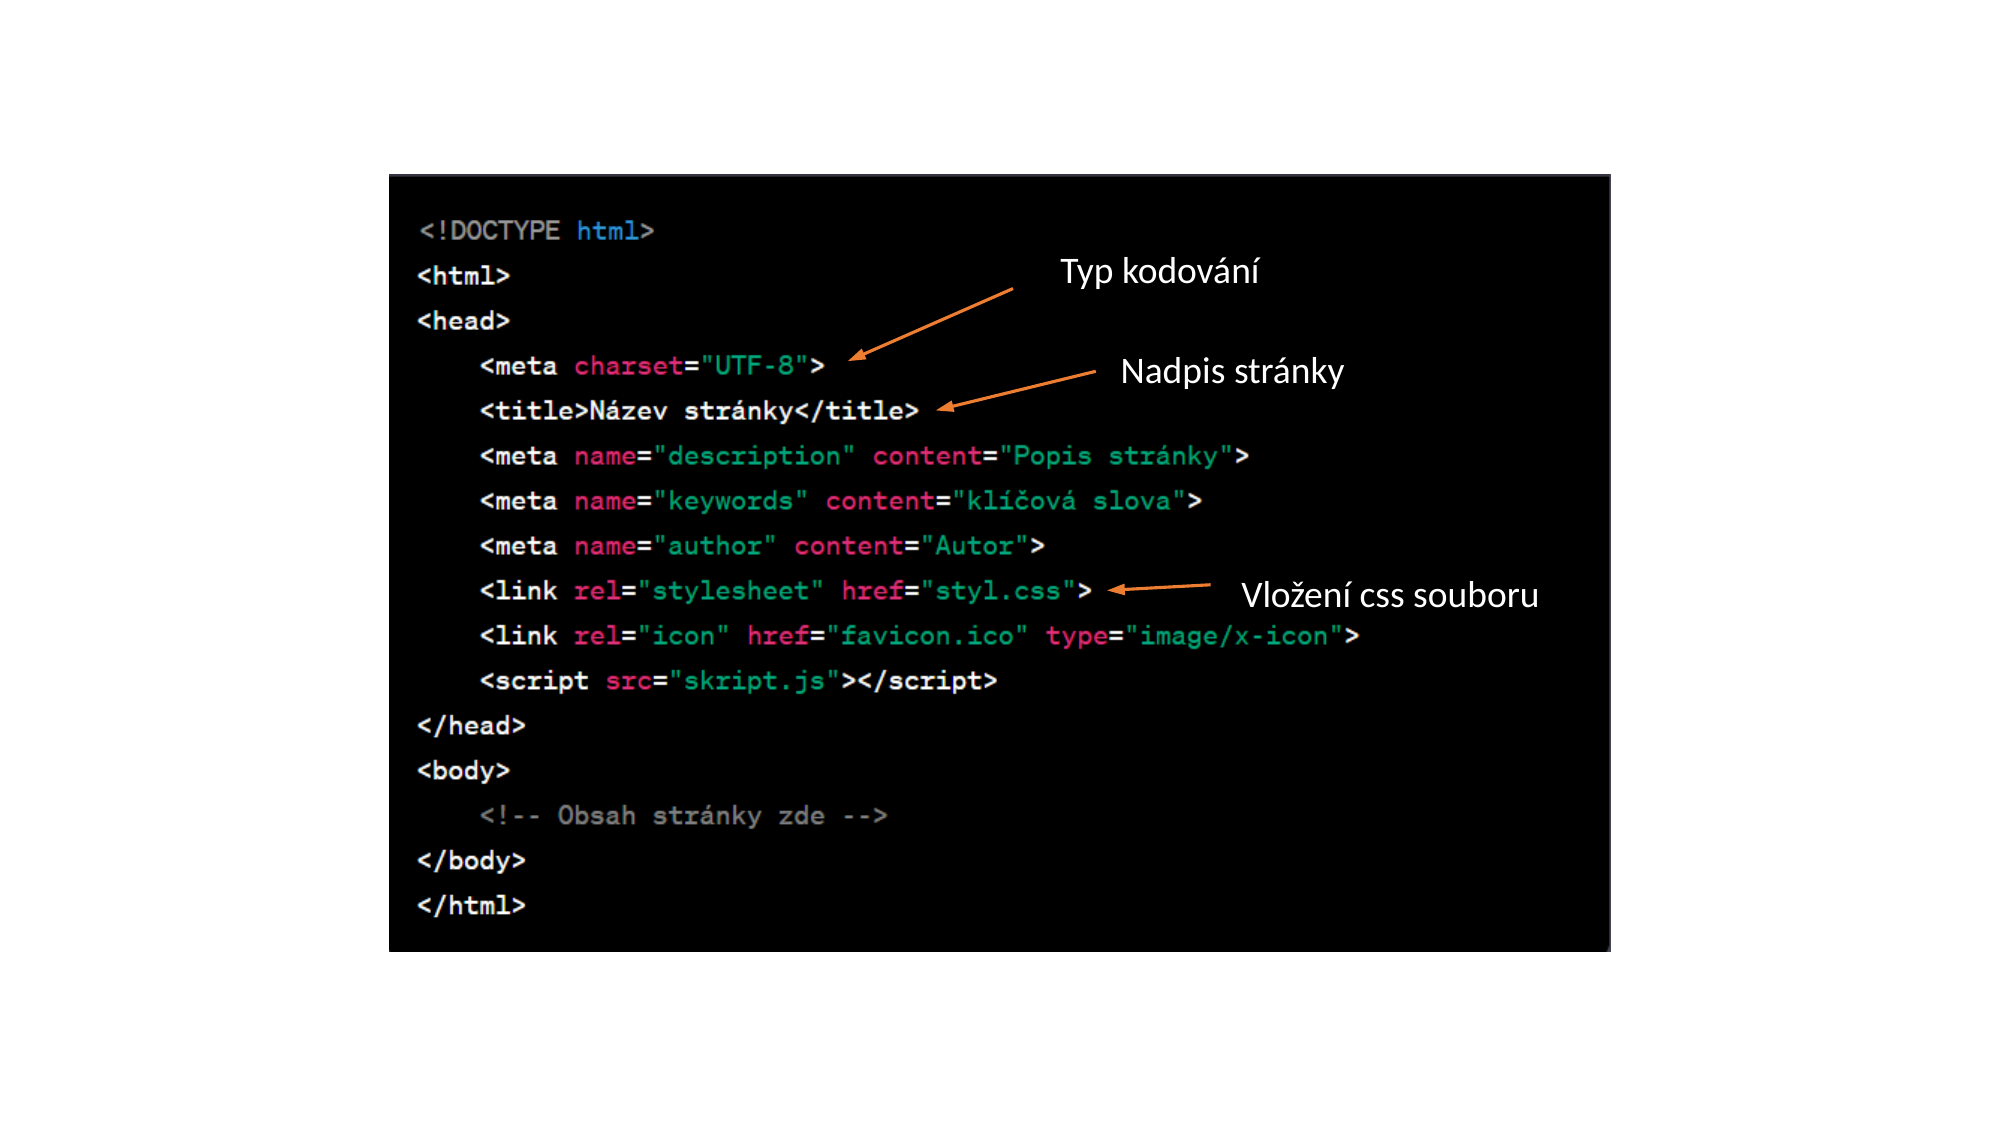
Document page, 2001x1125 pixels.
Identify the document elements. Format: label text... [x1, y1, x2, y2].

picture [389, 174, 1611, 952]
text_box Typ kodování [1045, 238, 1409, 299]
text_box Vložení css souboru [1226, 562, 1583, 623]
text_box Nadpis stránky [1105, 338, 1467, 400]
